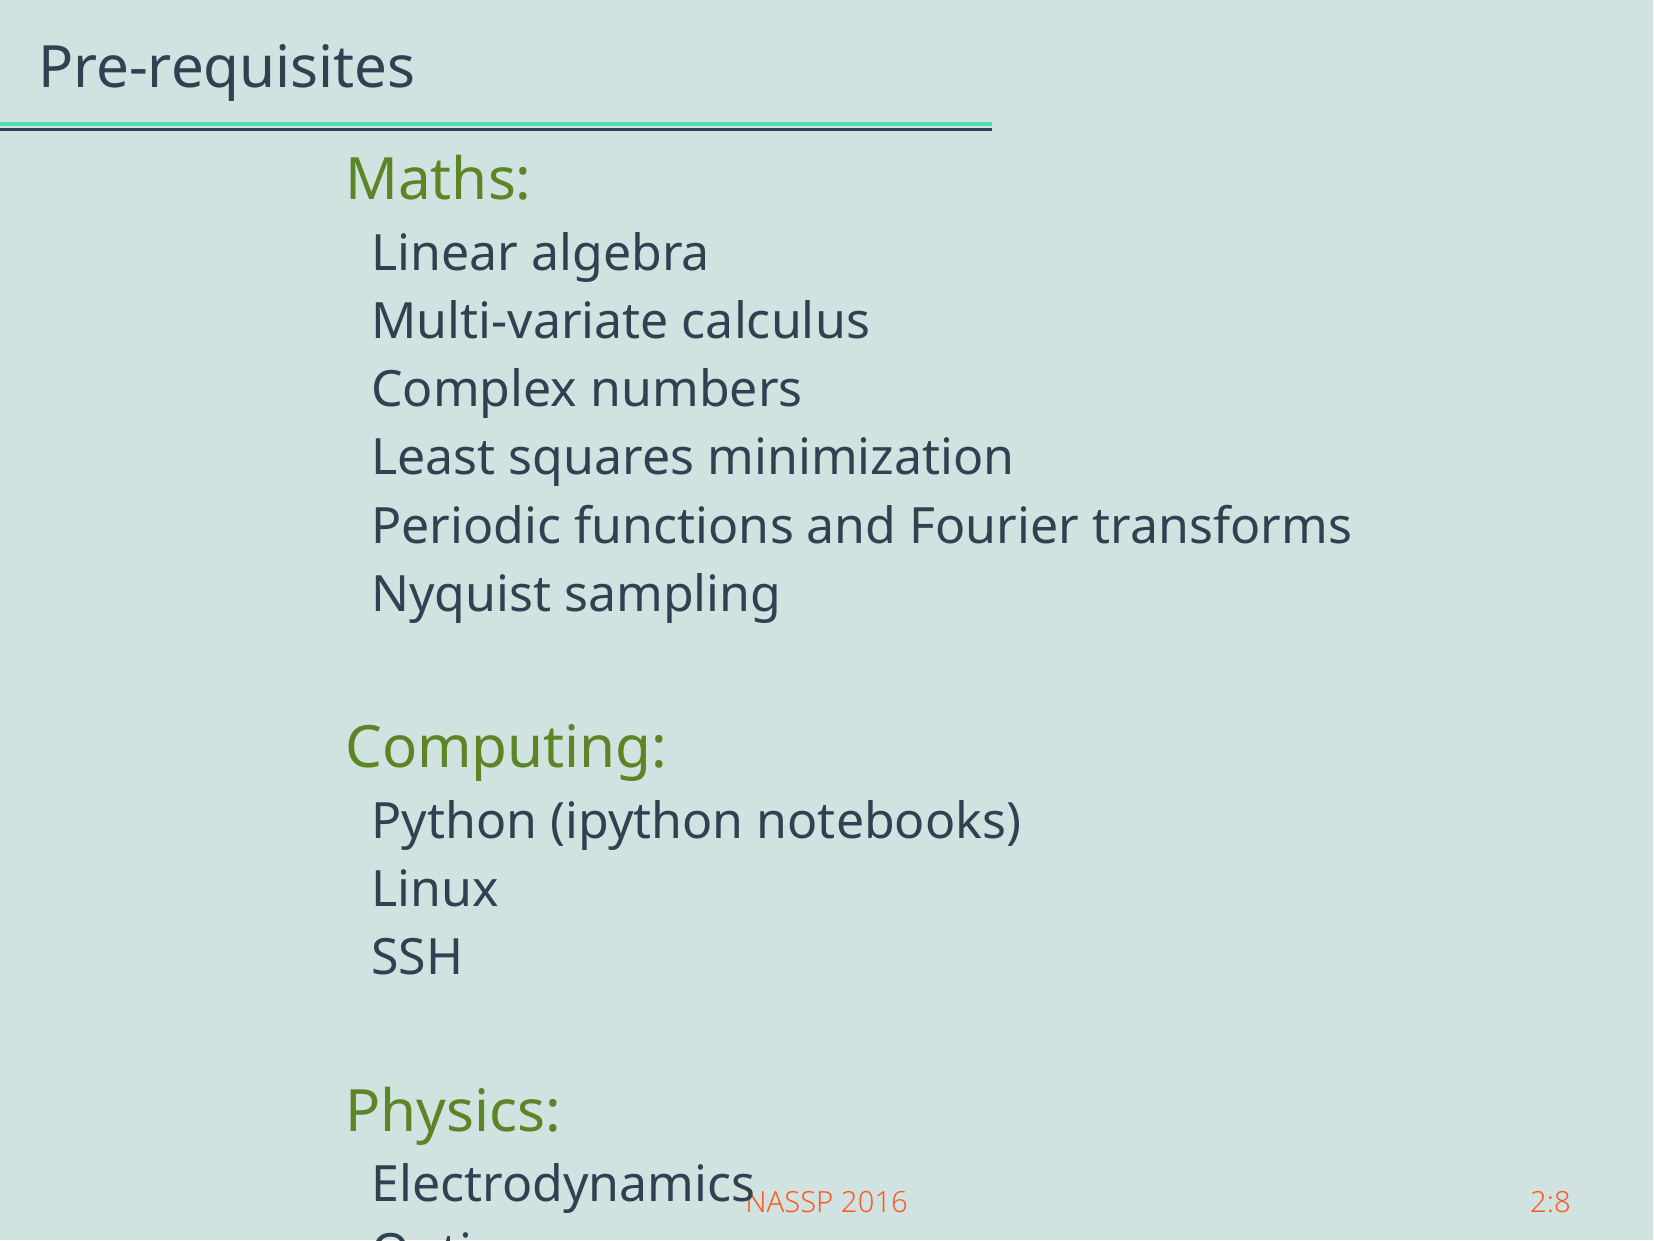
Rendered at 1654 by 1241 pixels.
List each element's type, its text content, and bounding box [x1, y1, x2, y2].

text_box Pre-requisites [23, 17, 1063, 103]
text_box Maths: Linear algebra Multi-variate calculus Complex numbers Least squares minimization Periodic functions and Fourier transforms Nyquist sampling Computing: Python (ipython notebooks) Linux SSH Physics: Electrodynamics Optics [330, 129, 1406, 1158]
